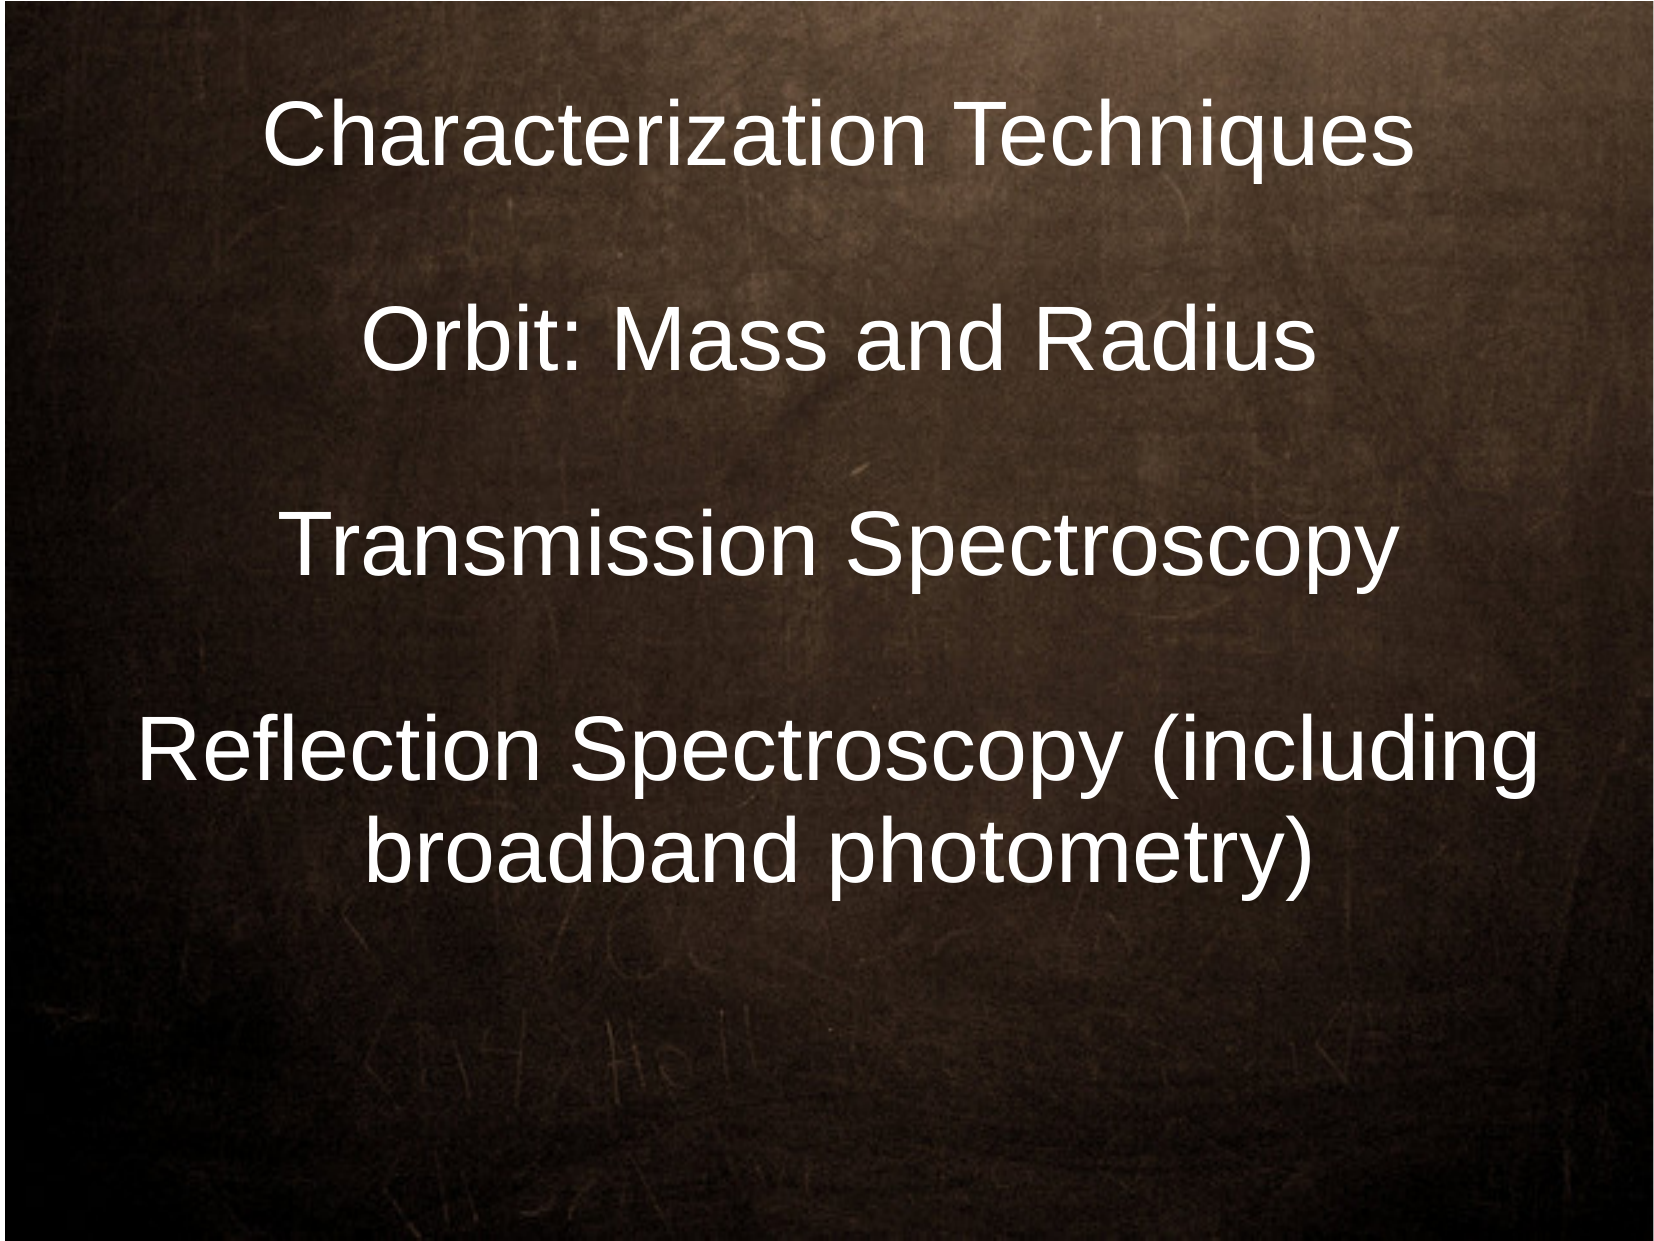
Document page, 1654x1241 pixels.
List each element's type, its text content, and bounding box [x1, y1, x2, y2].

text_box Characterization Techniques Orbit: Mass and Radius Transmission Spectroscopy Reflection Spectroscopy (including broadband photometry) [75, 75, 1606, 910]
picture [5, 1, 1654, 1241]
